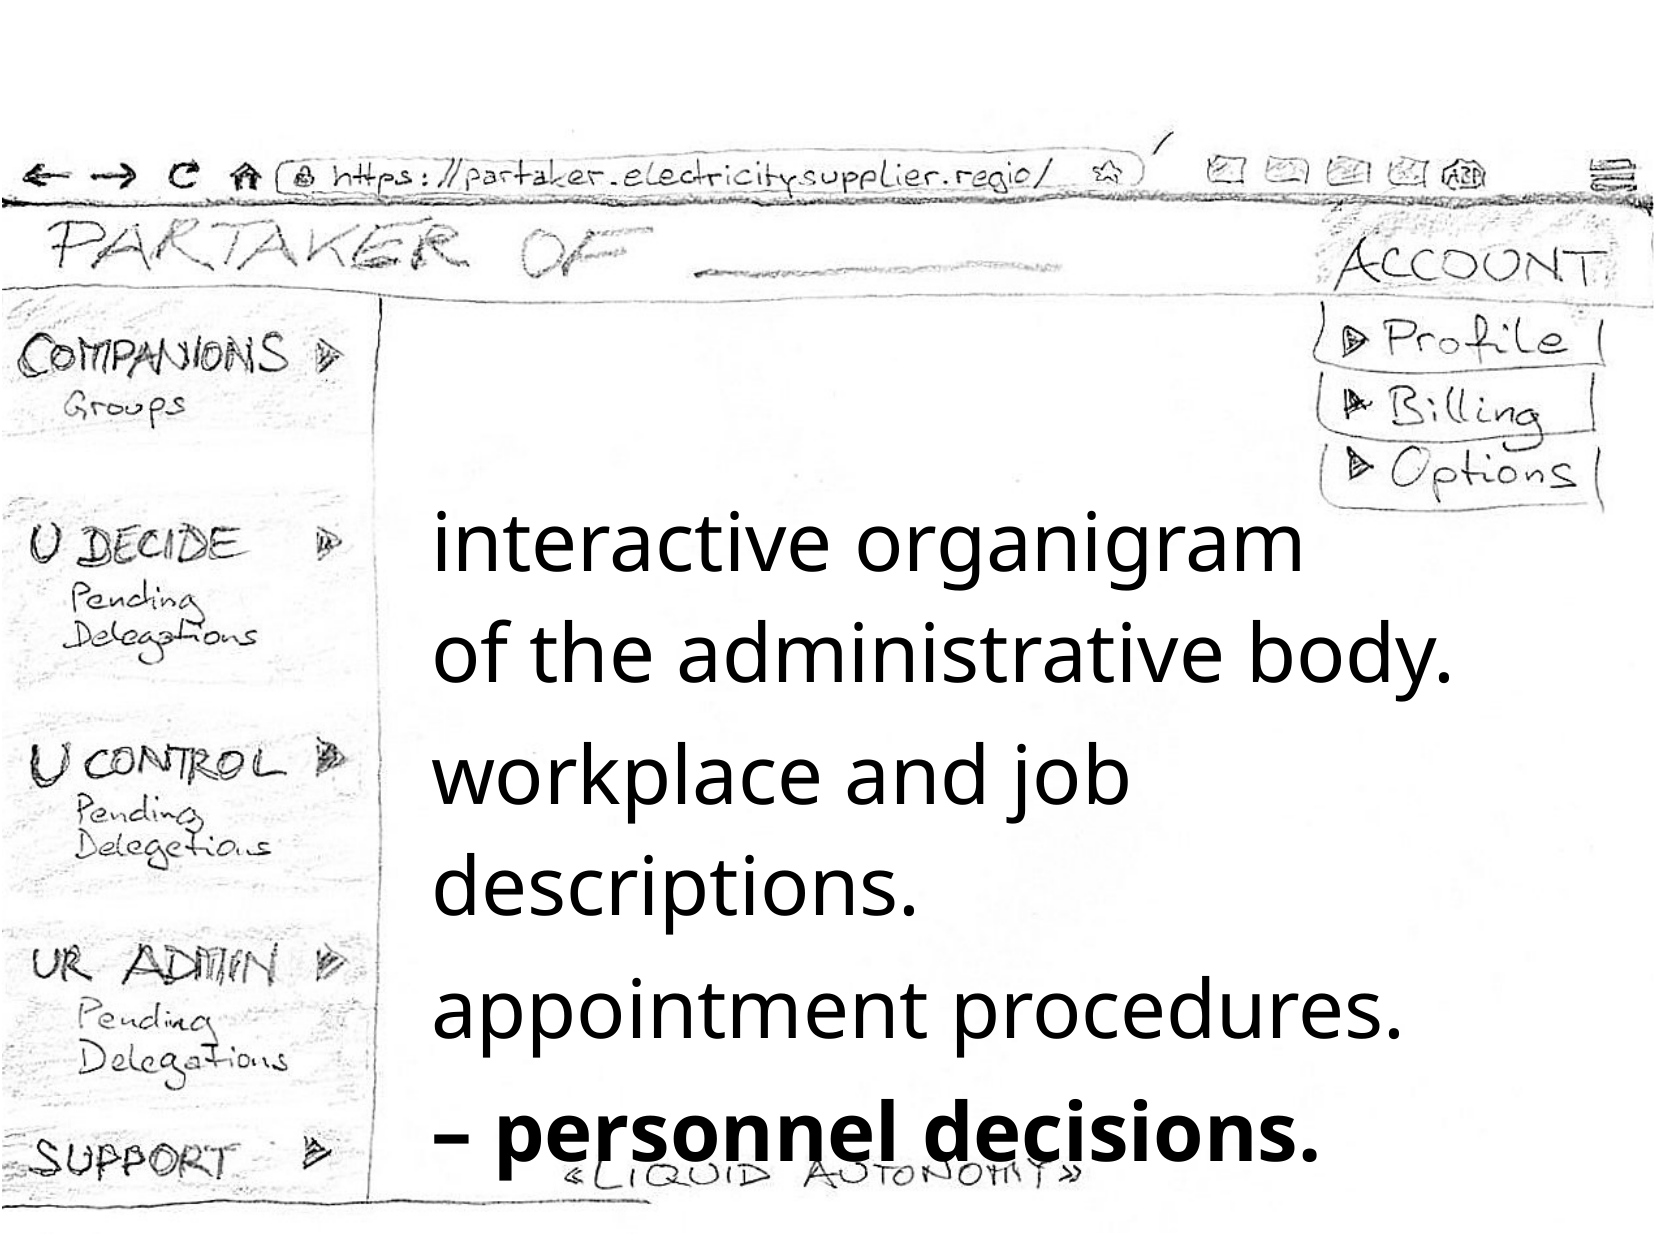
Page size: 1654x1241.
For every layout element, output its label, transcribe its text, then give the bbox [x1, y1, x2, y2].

list interactive organigram of the administrative body. workplace and job descriptions. appointment procedures. – personnel decisions. [361, 484, 1560, 1193]
picture [2, 108, 1654, 1234]
